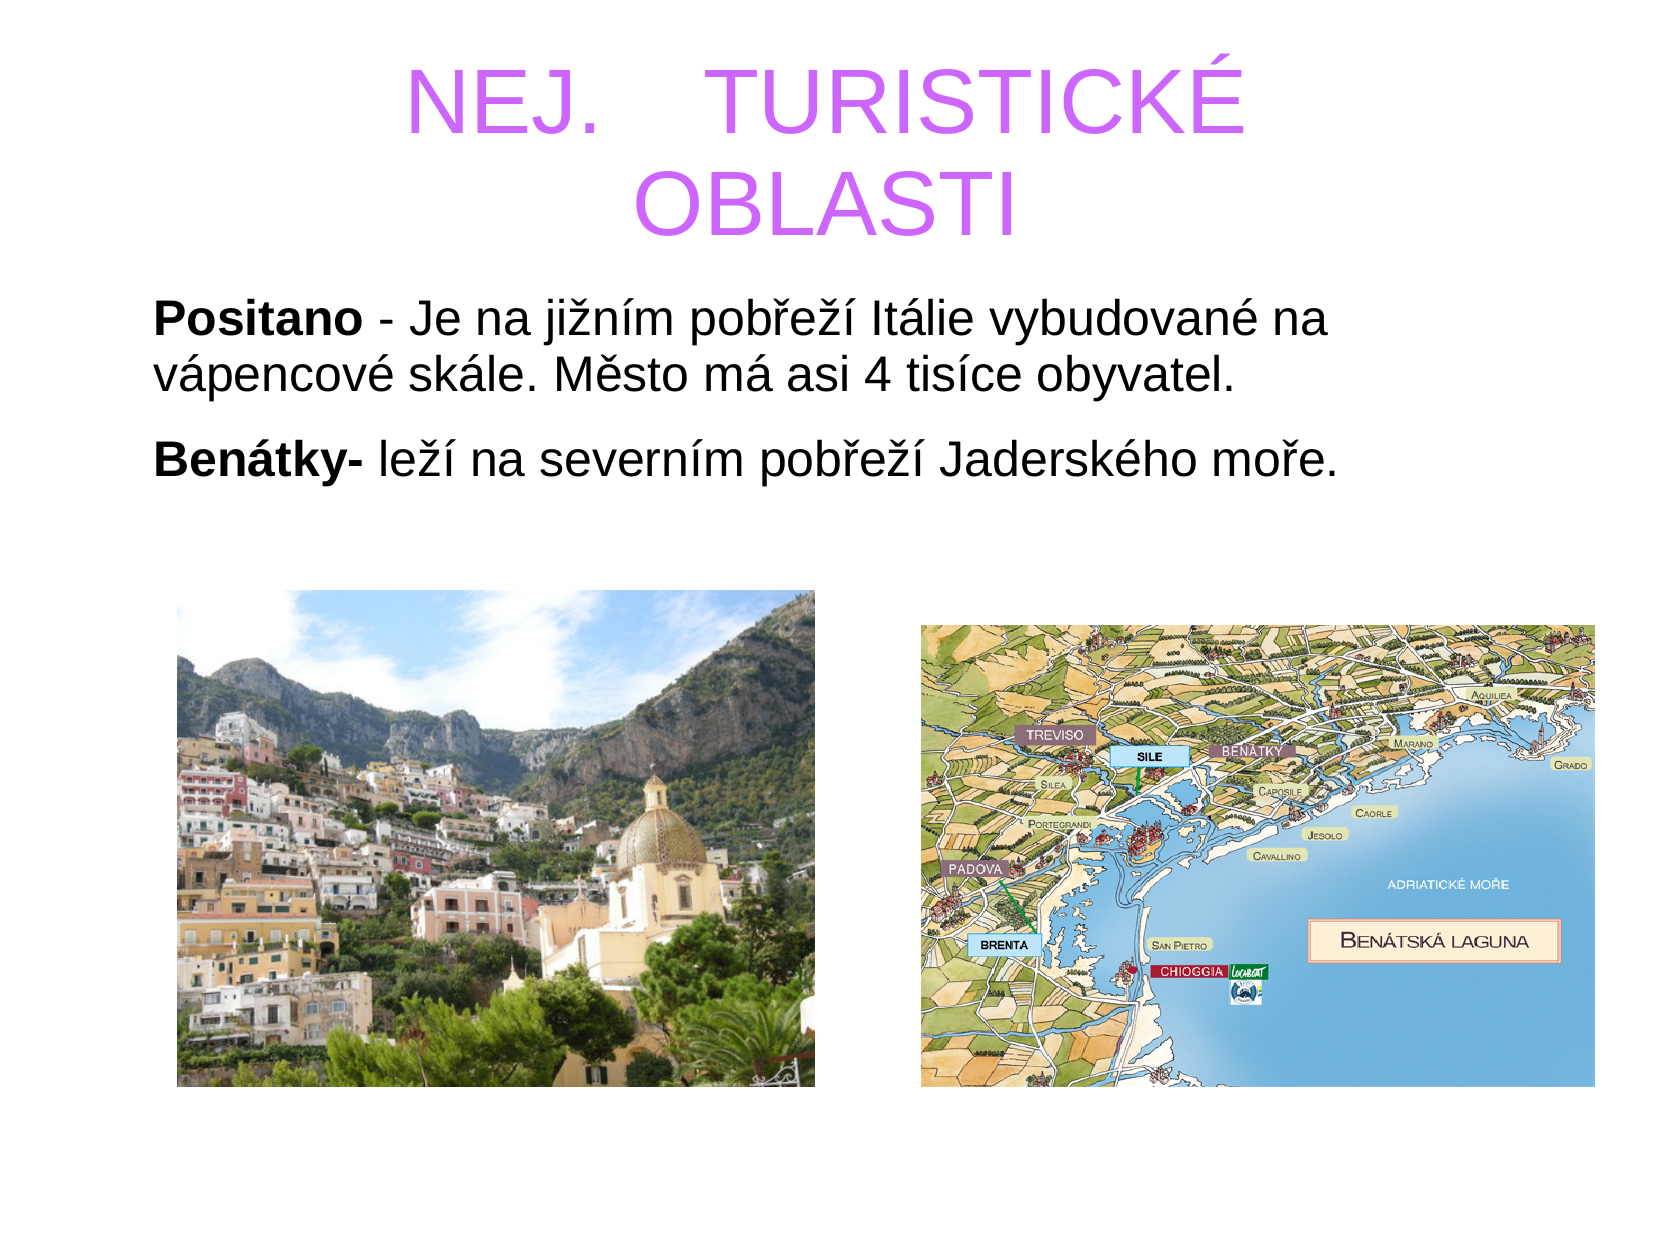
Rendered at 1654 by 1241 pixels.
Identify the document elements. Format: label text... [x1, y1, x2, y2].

picture [921, 625, 1595, 1087]
title NEJ. TURISTICKÉ OBLASTI [82, 49, 1571, 257]
picture [177, 590, 815, 1087]
list Positano - Je na jižním pobřeží Itálie vybudované na vápencové skále. Město má asi 4 tisíce obyvatel. Benátky- leží na severním pobřeží Jaderského moře. [82, 290, 1571, 1109]
